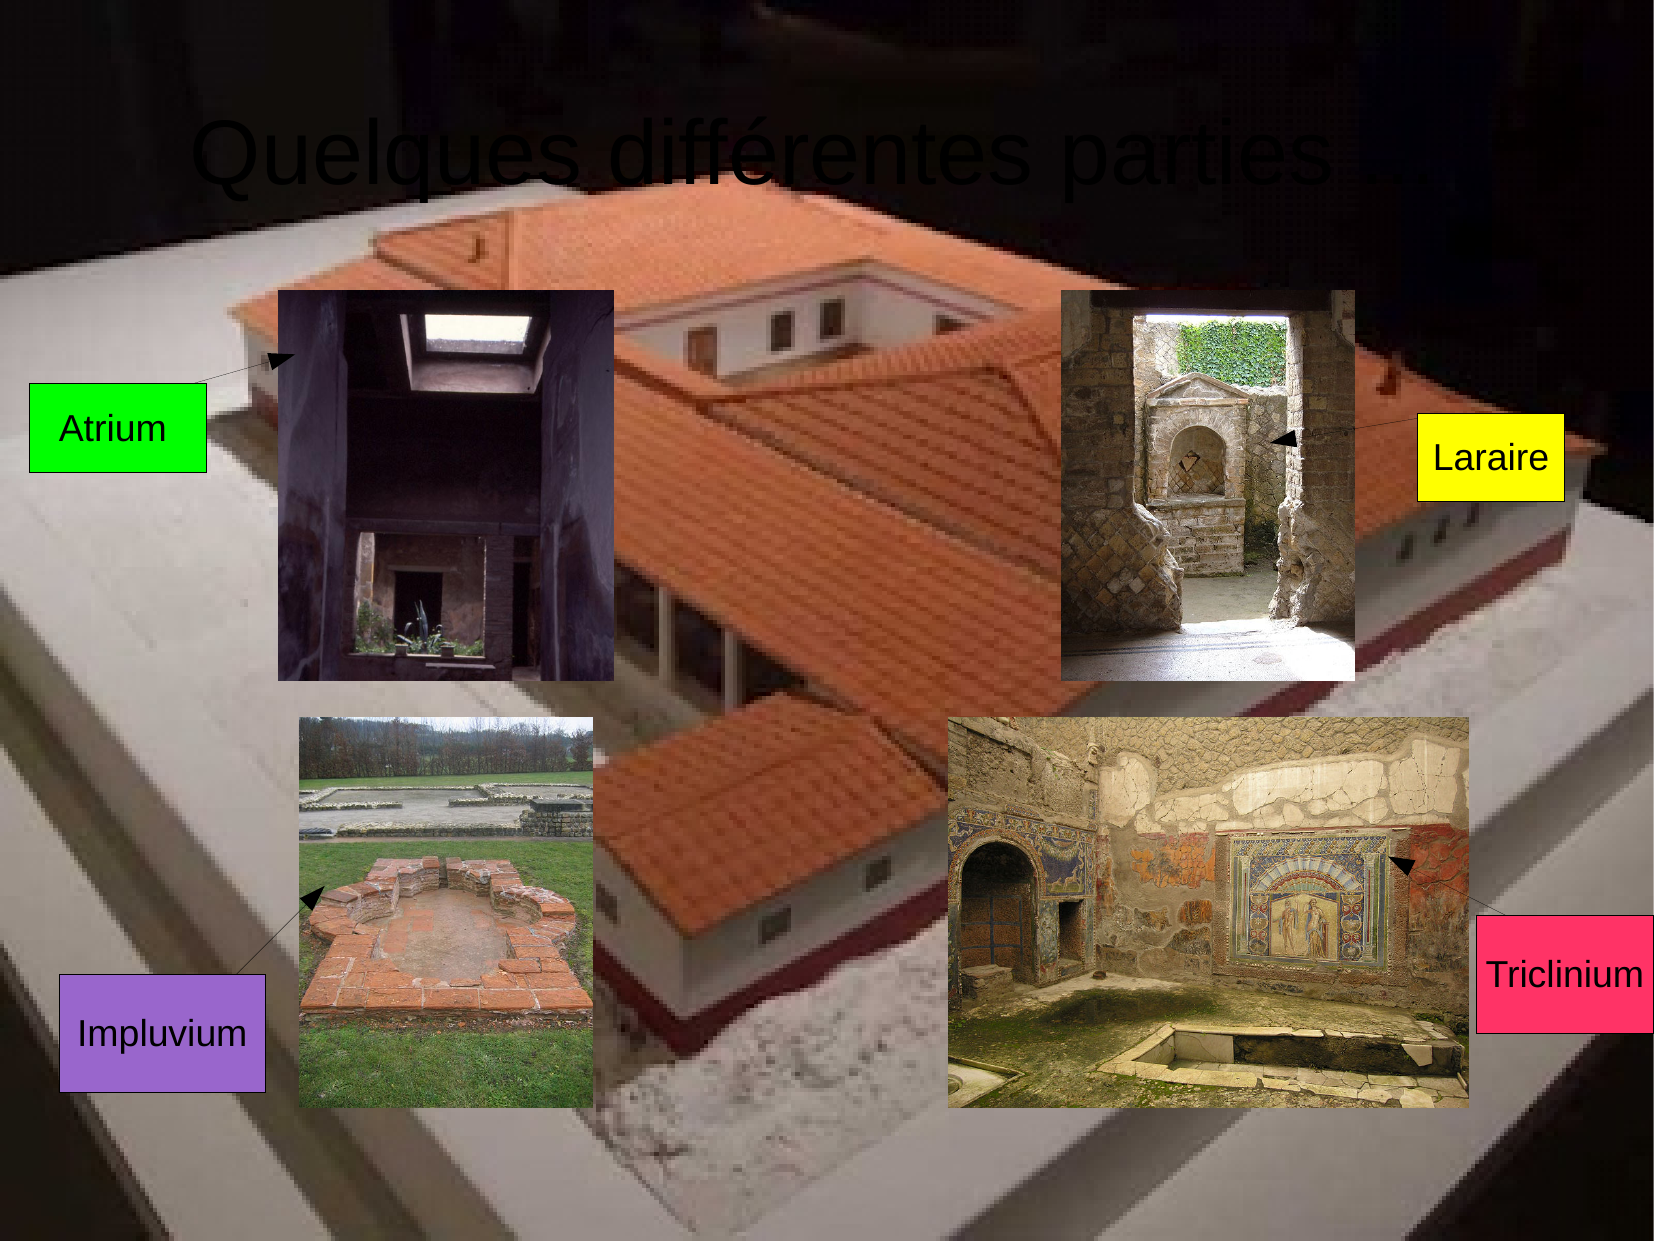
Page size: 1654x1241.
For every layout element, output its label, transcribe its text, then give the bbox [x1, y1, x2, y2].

title Quelques différentes parties ... [82, 49, 1571, 257]
picture [0, 0, 1654, 1241]
text_box Impluvium [59, 974, 266, 1093]
text_box Laraire [1417, 413, 1565, 502]
text_box Triclinium [1476, 915, 1654, 1034]
text_box Atrium [29, 383, 207, 473]
